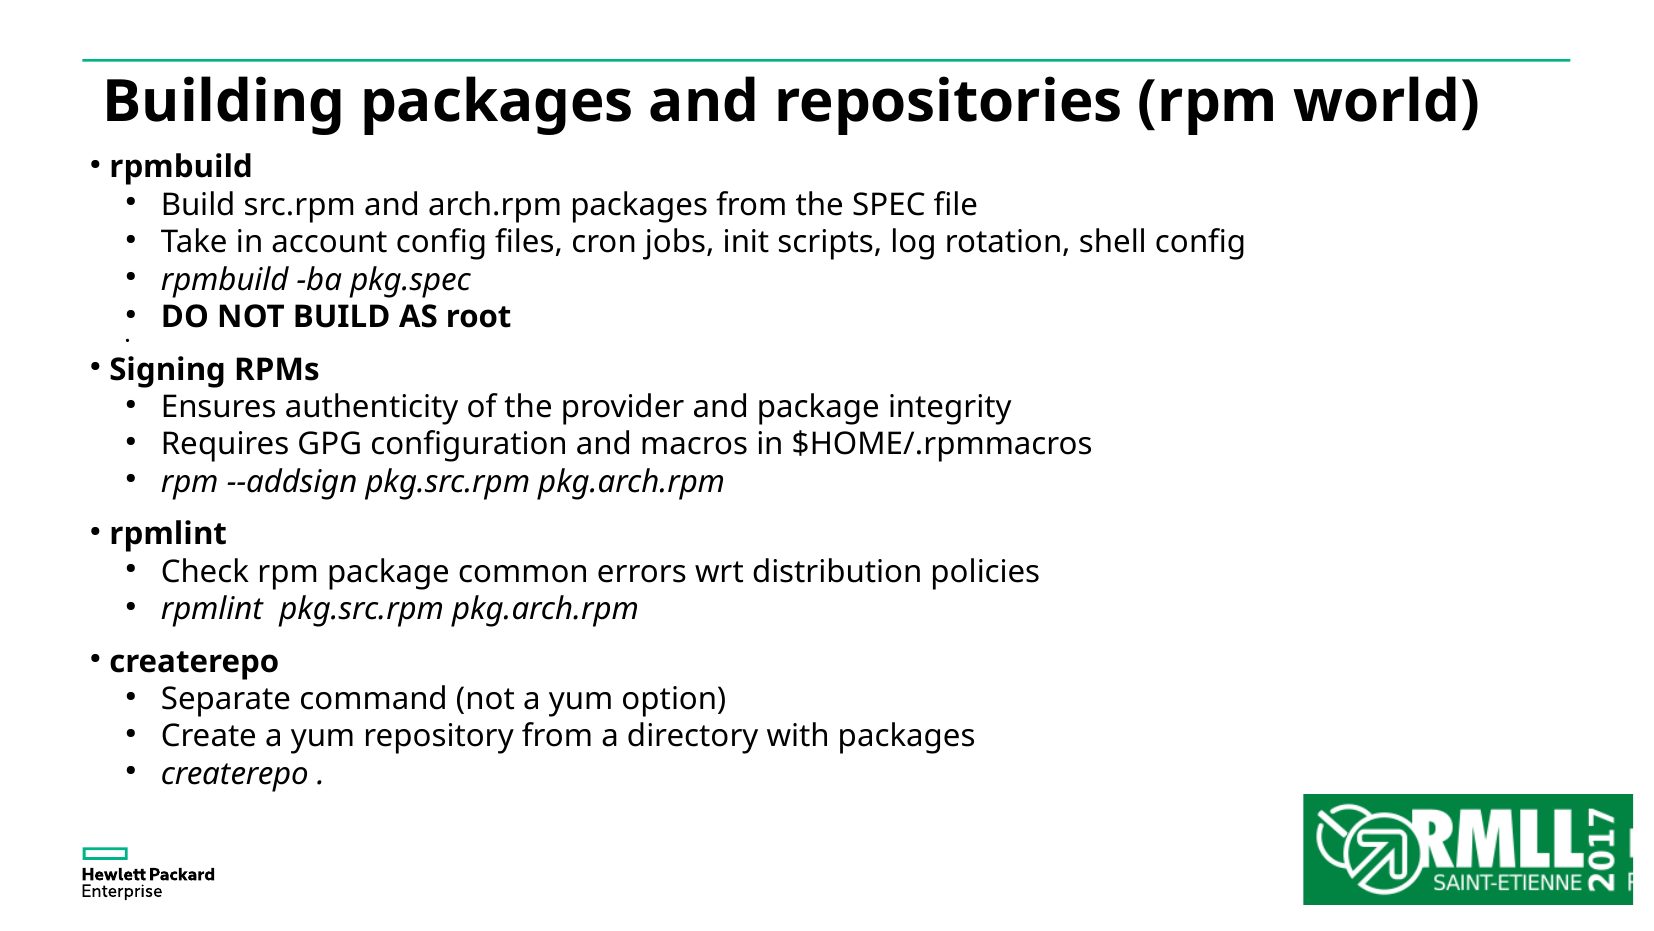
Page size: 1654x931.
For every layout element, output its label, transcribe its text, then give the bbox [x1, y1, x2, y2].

picture [1303, 873, 1634, 905]
title Building packages and repositories (rpm world) [90, 55, 1506, 133]
text_box rpmbuild Build src.rpm and arch.rpm packages from the SPEC file Take in account config files, cron jobs, init scripts, log rotation, shell config rpmbuild -ba pkg.spec DO NOT BUILD AS root Signing RPMs Ensures authenticity of the provider and package integrity Requires GPG configuration and macros in $HOME/.rpmmacros rpm --addsign pkg.src.rpm pkg.arch.rpm rpmlint Check rpm package common errors wrt distribution policies rpmlint pkg.src.rpm pkg.arch.rpm createrepo Separate command (not a yum option) Create a yum repository from a directory with packages createrepo . [78, 146, 1654, 873]
